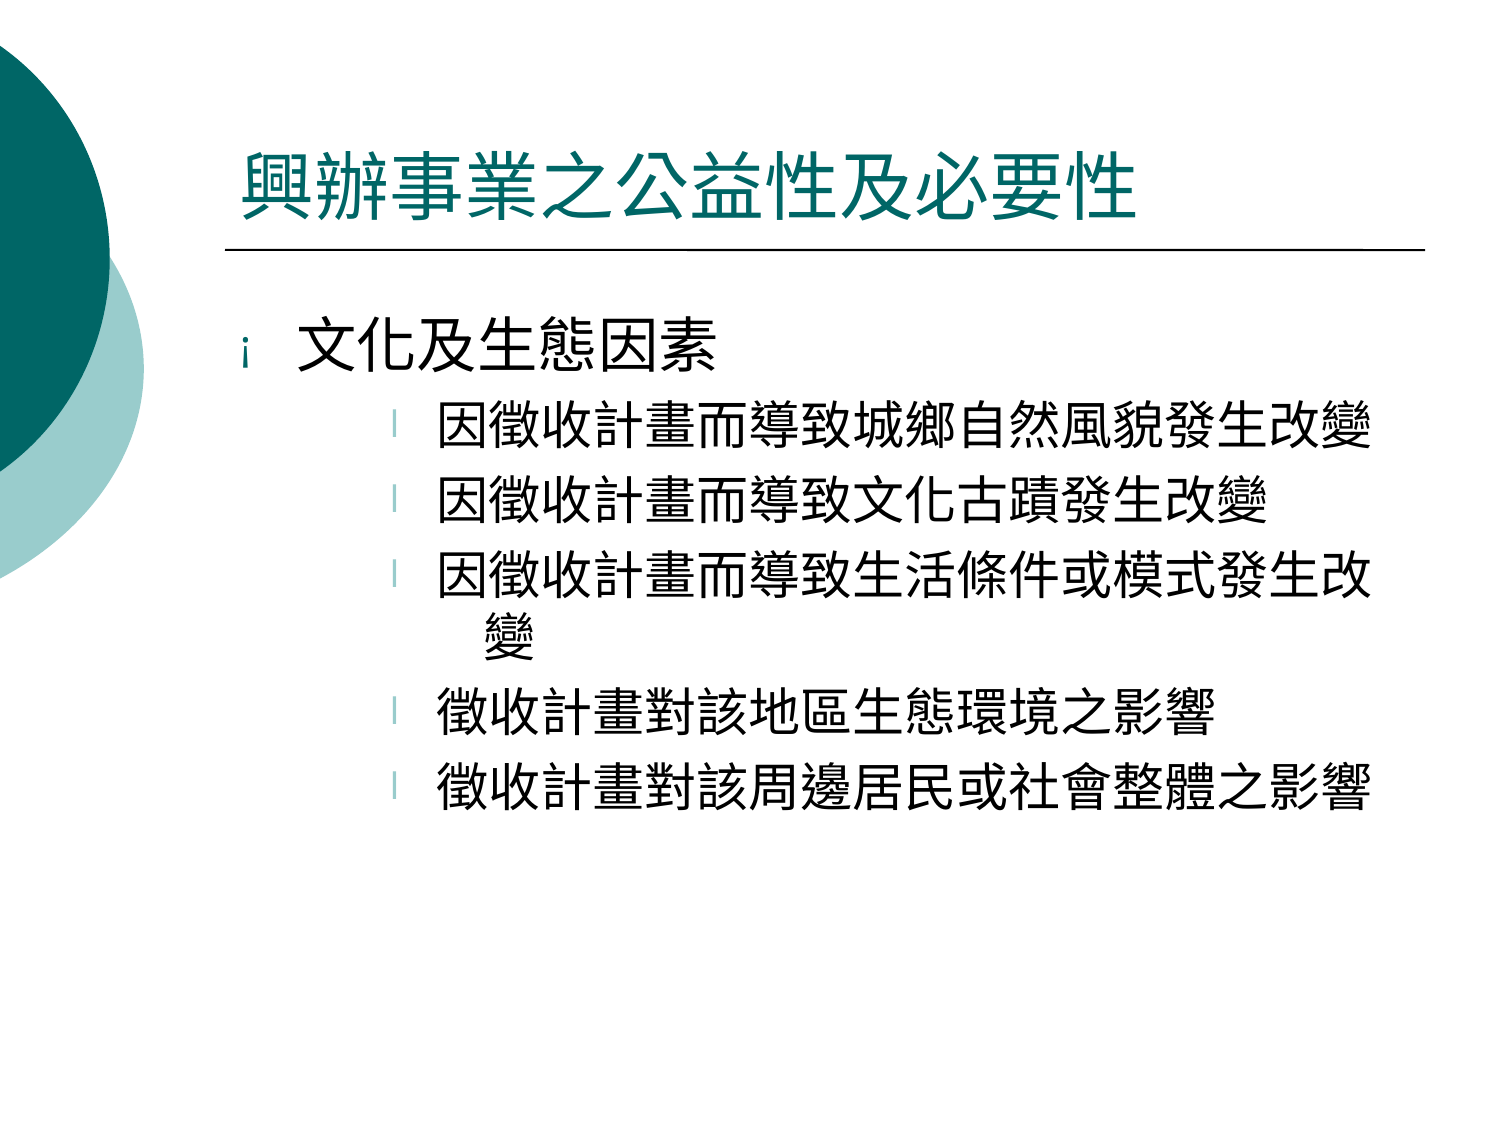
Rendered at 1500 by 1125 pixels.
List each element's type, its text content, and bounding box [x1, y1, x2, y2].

title 興辦事業之公益性及必要性 [224, 49, 1425, 237]
list 文化及生態因素 因徵收計畫而導致城鄉自然風貌發生改變 因徵收計畫而導致文化古蹟發生改變 因徵收計畫而導致生活條件或模式發生改變 徵收計畫對該地區生態環境之影響 徵收計畫對該周邊居民或社會整體之影響 [224, 299, 1425, 975]
